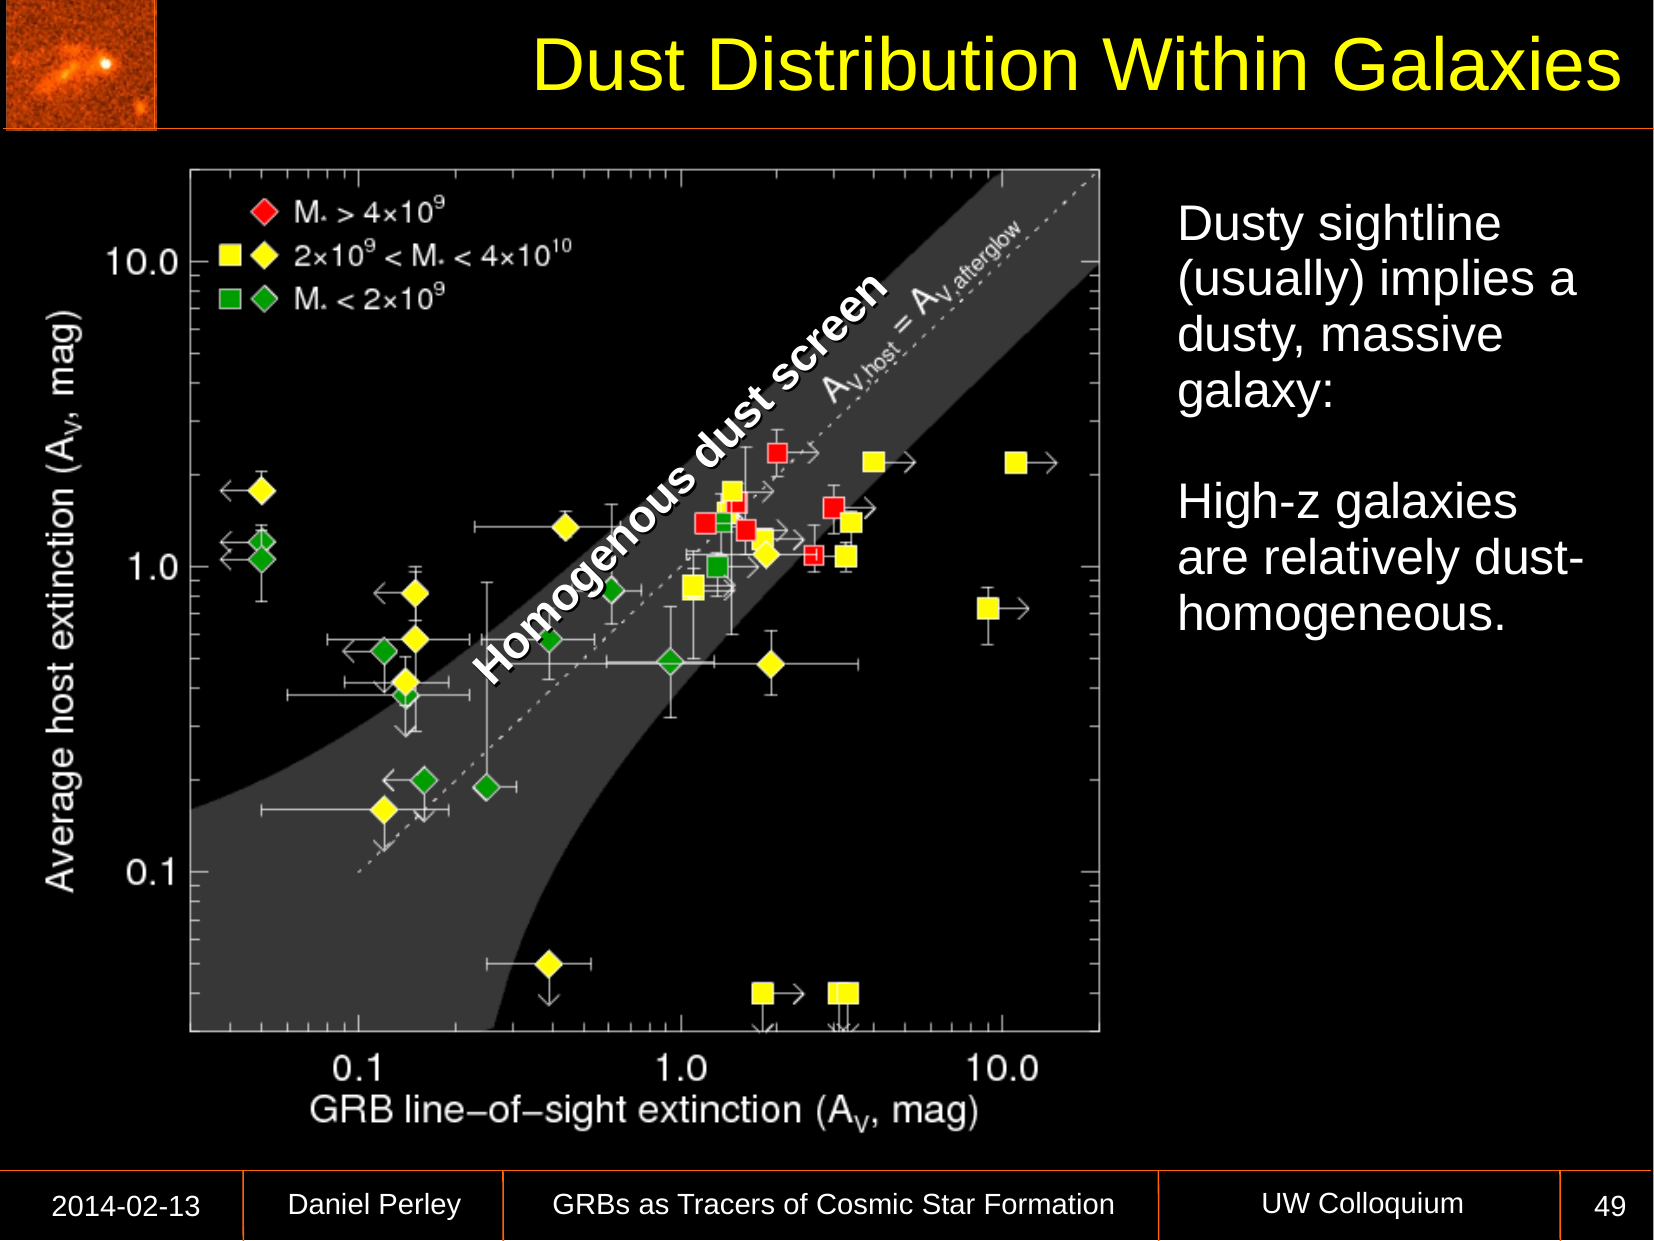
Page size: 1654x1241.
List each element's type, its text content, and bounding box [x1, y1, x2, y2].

text_box Homogenous dust screen [447, 105, 1098, 756]
picture [25, 138, 1130, 1147]
title Dust Distribution Within Galaxies [187, 21, 1624, 108]
picture [7, 0, 154, 128]
text_box Dusty sightline (usually) implies a dusty, massive galaxy: High-z galaxies are relatively dust-homogeneous. [1162, 187, 1613, 649]
